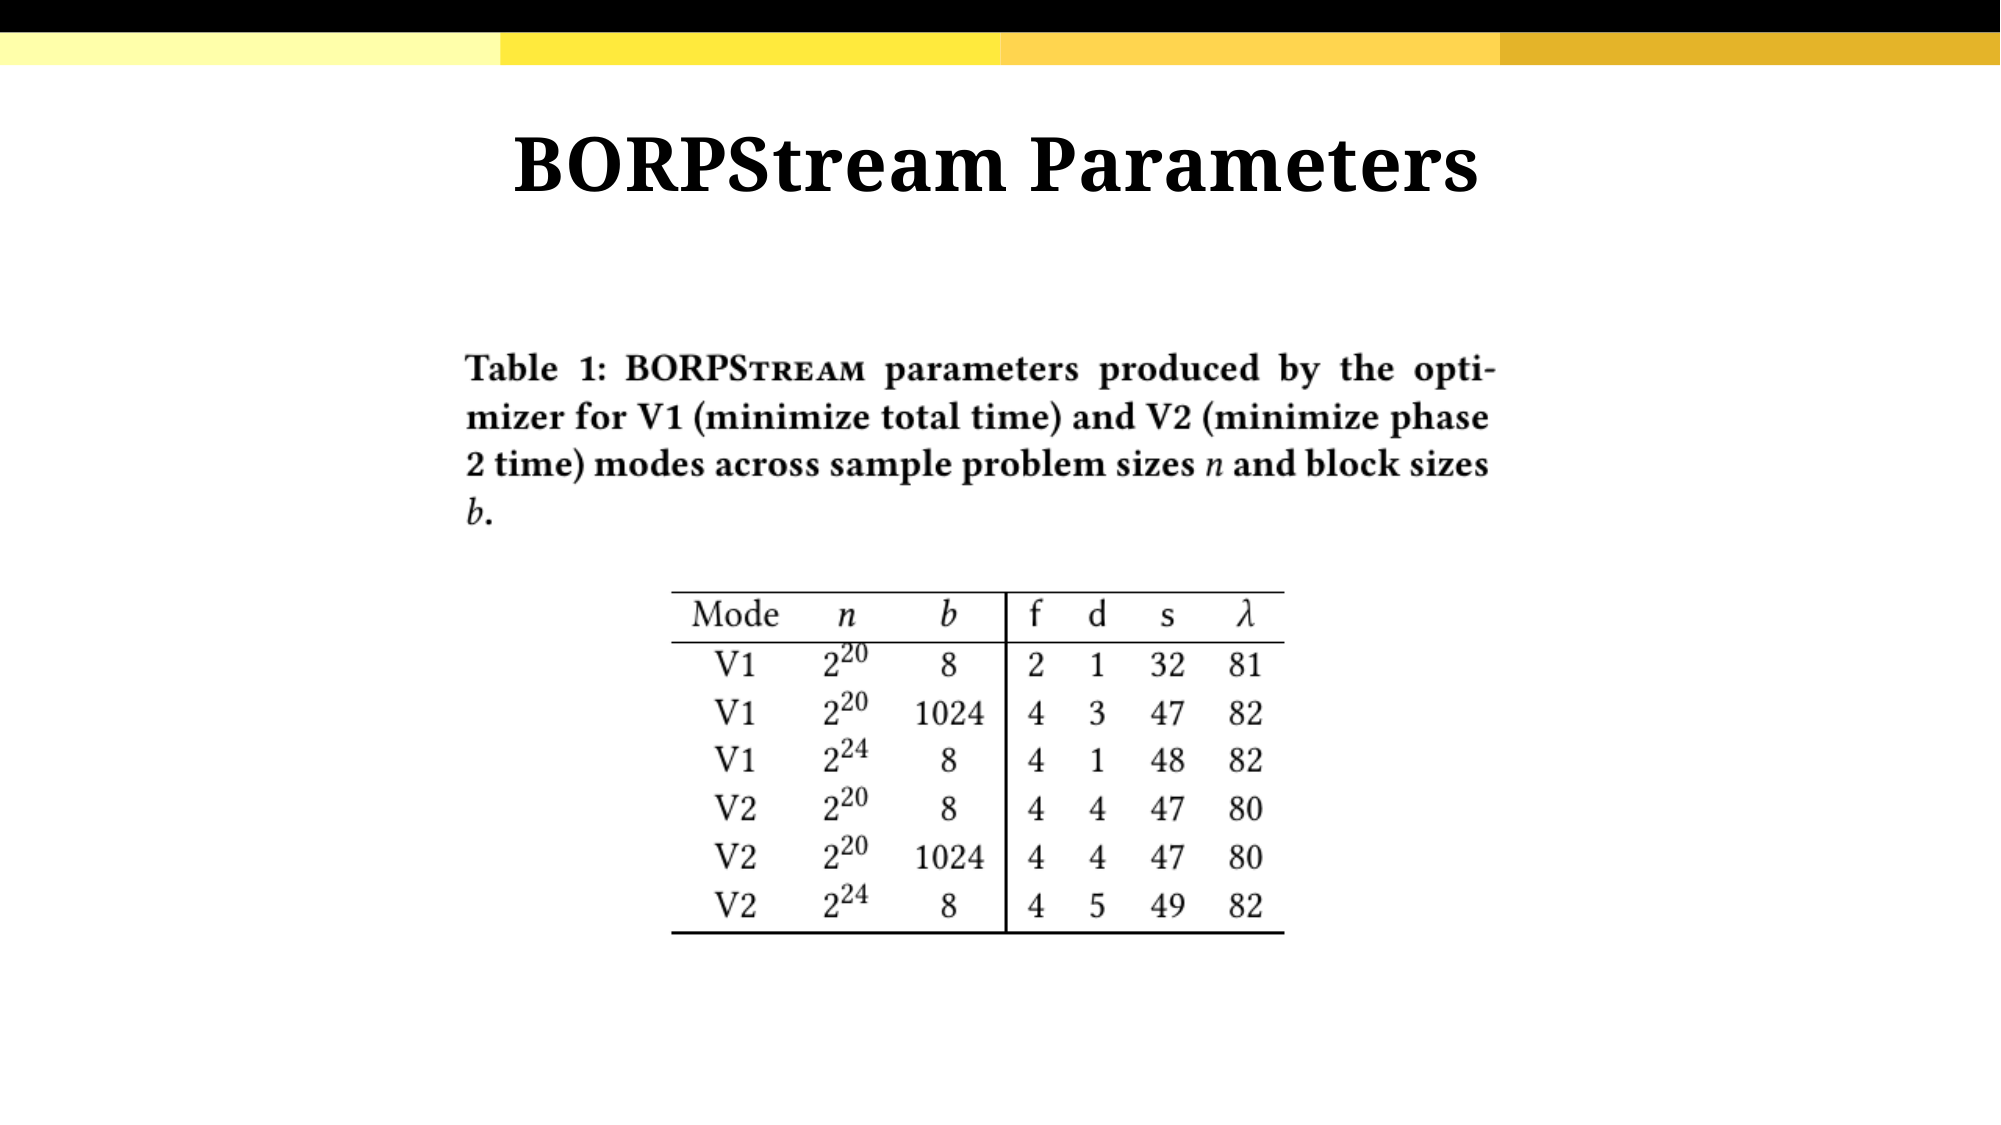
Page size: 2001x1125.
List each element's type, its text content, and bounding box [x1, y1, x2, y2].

title BORPStream Parameters [48, 94, 1947, 242]
picture [434, 318, 1560, 1002]
